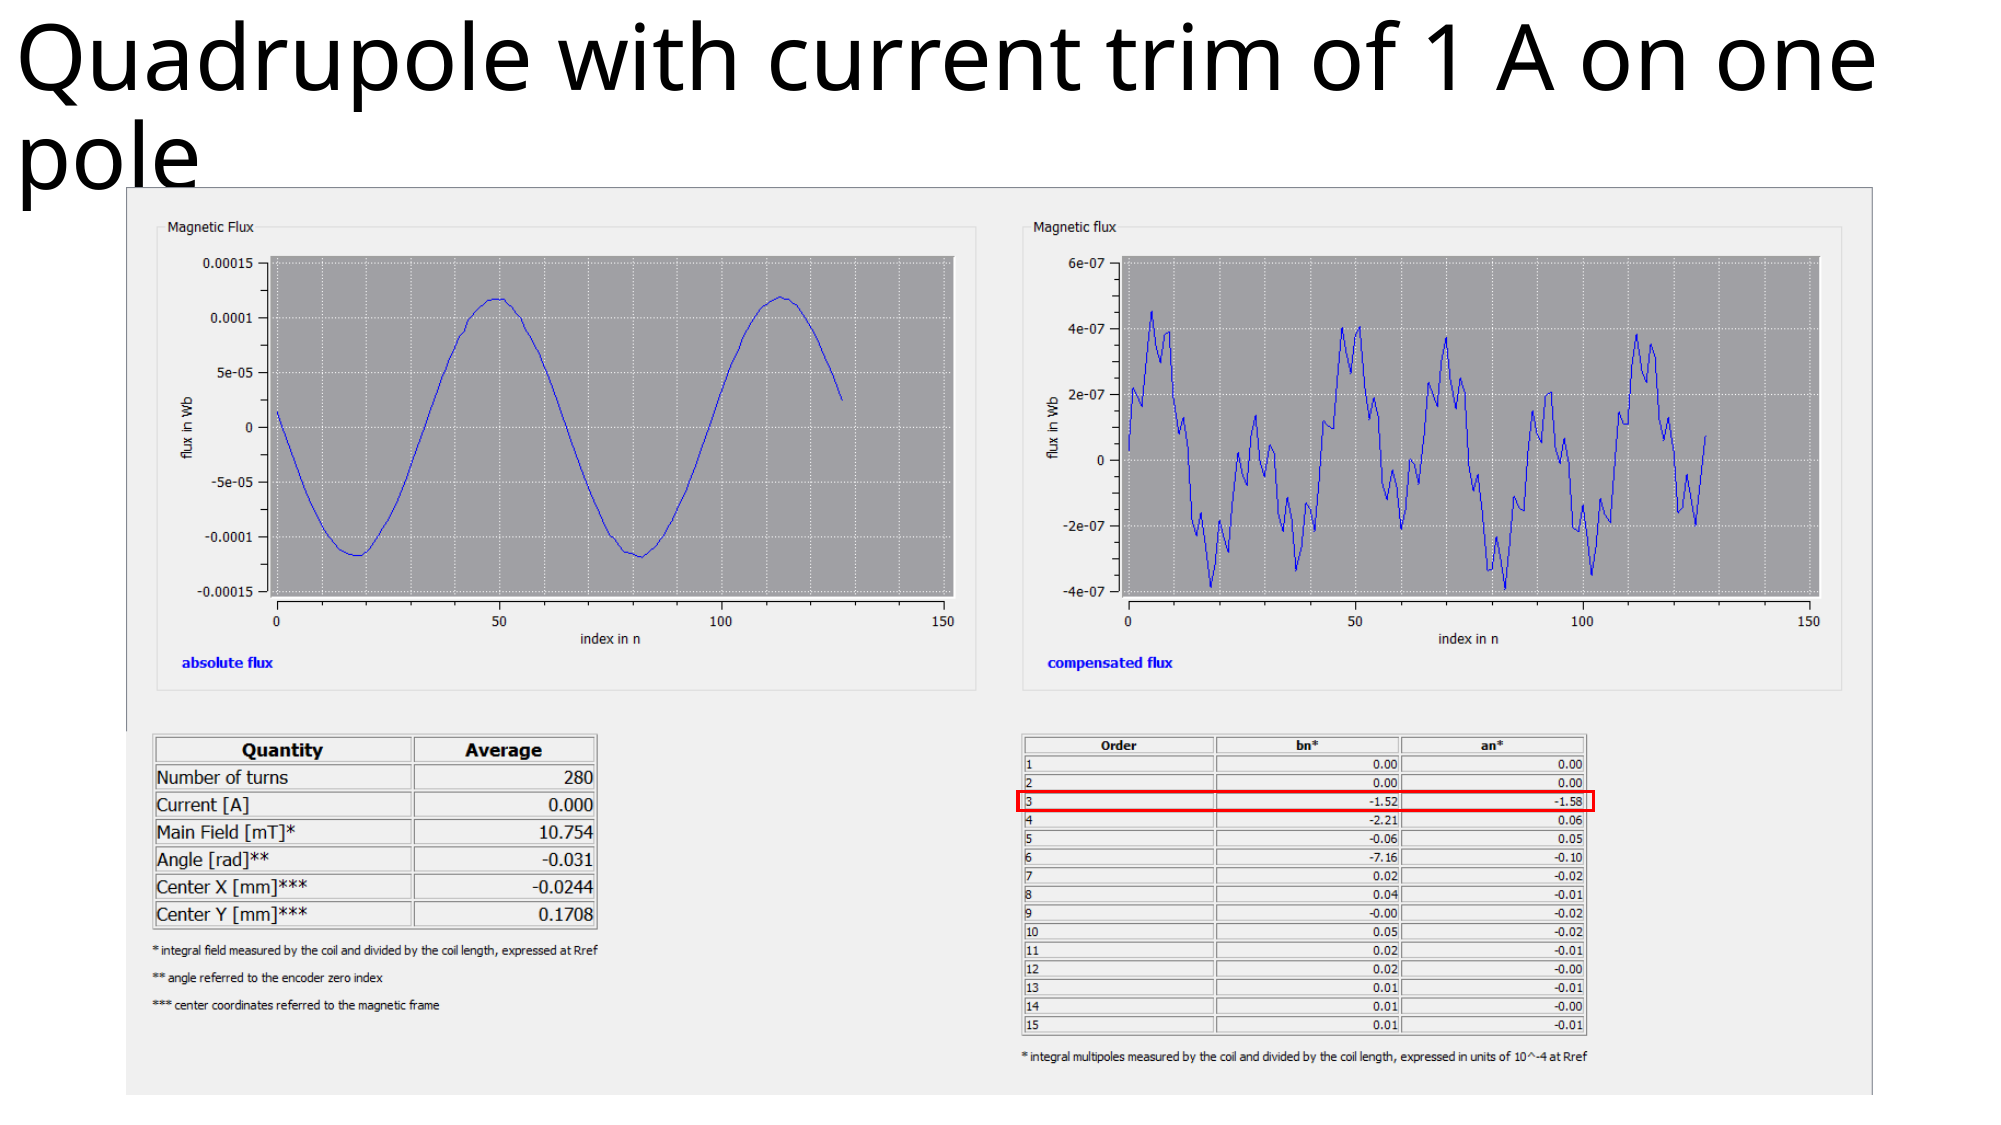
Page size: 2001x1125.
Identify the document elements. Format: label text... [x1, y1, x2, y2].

picture [126, 187, 1874, 1095]
title Quadrupole with current trim of 1 A on one pole [0, 1, 2000, 220]
